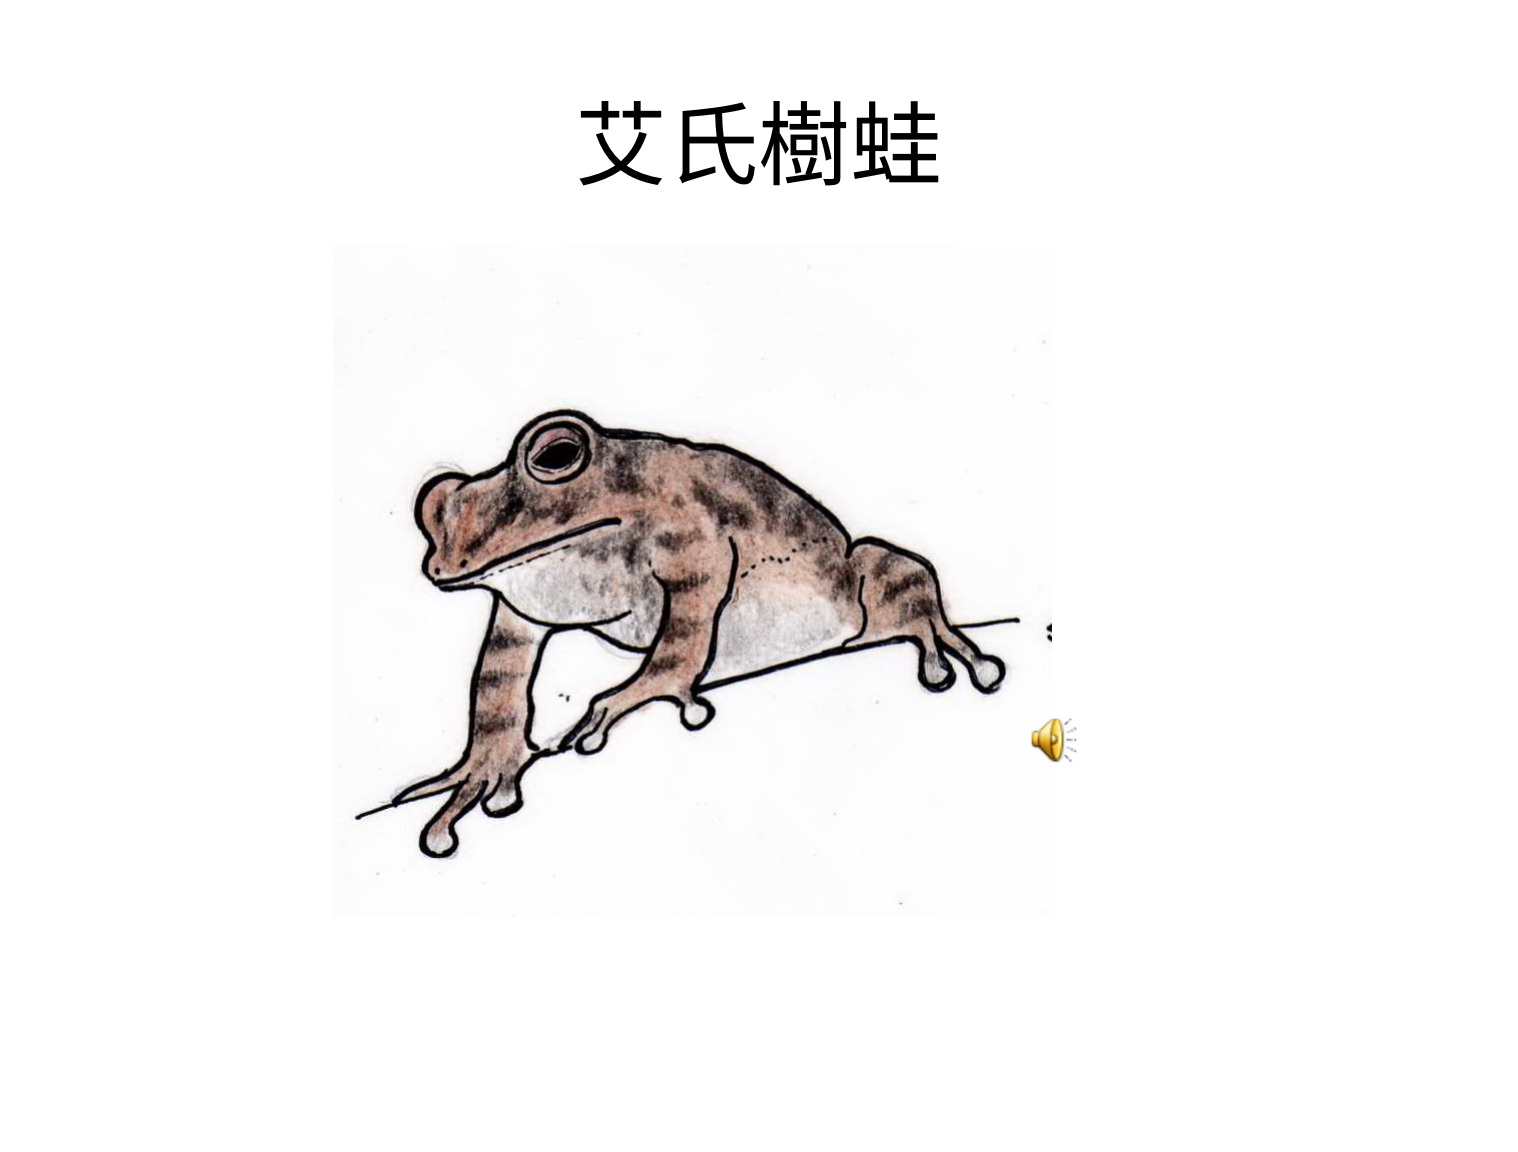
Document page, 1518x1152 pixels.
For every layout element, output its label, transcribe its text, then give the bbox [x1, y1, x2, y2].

title 艾氏樹蛙 [75, 46, 1443, 238]
picture [333, 245, 1081, 917]
